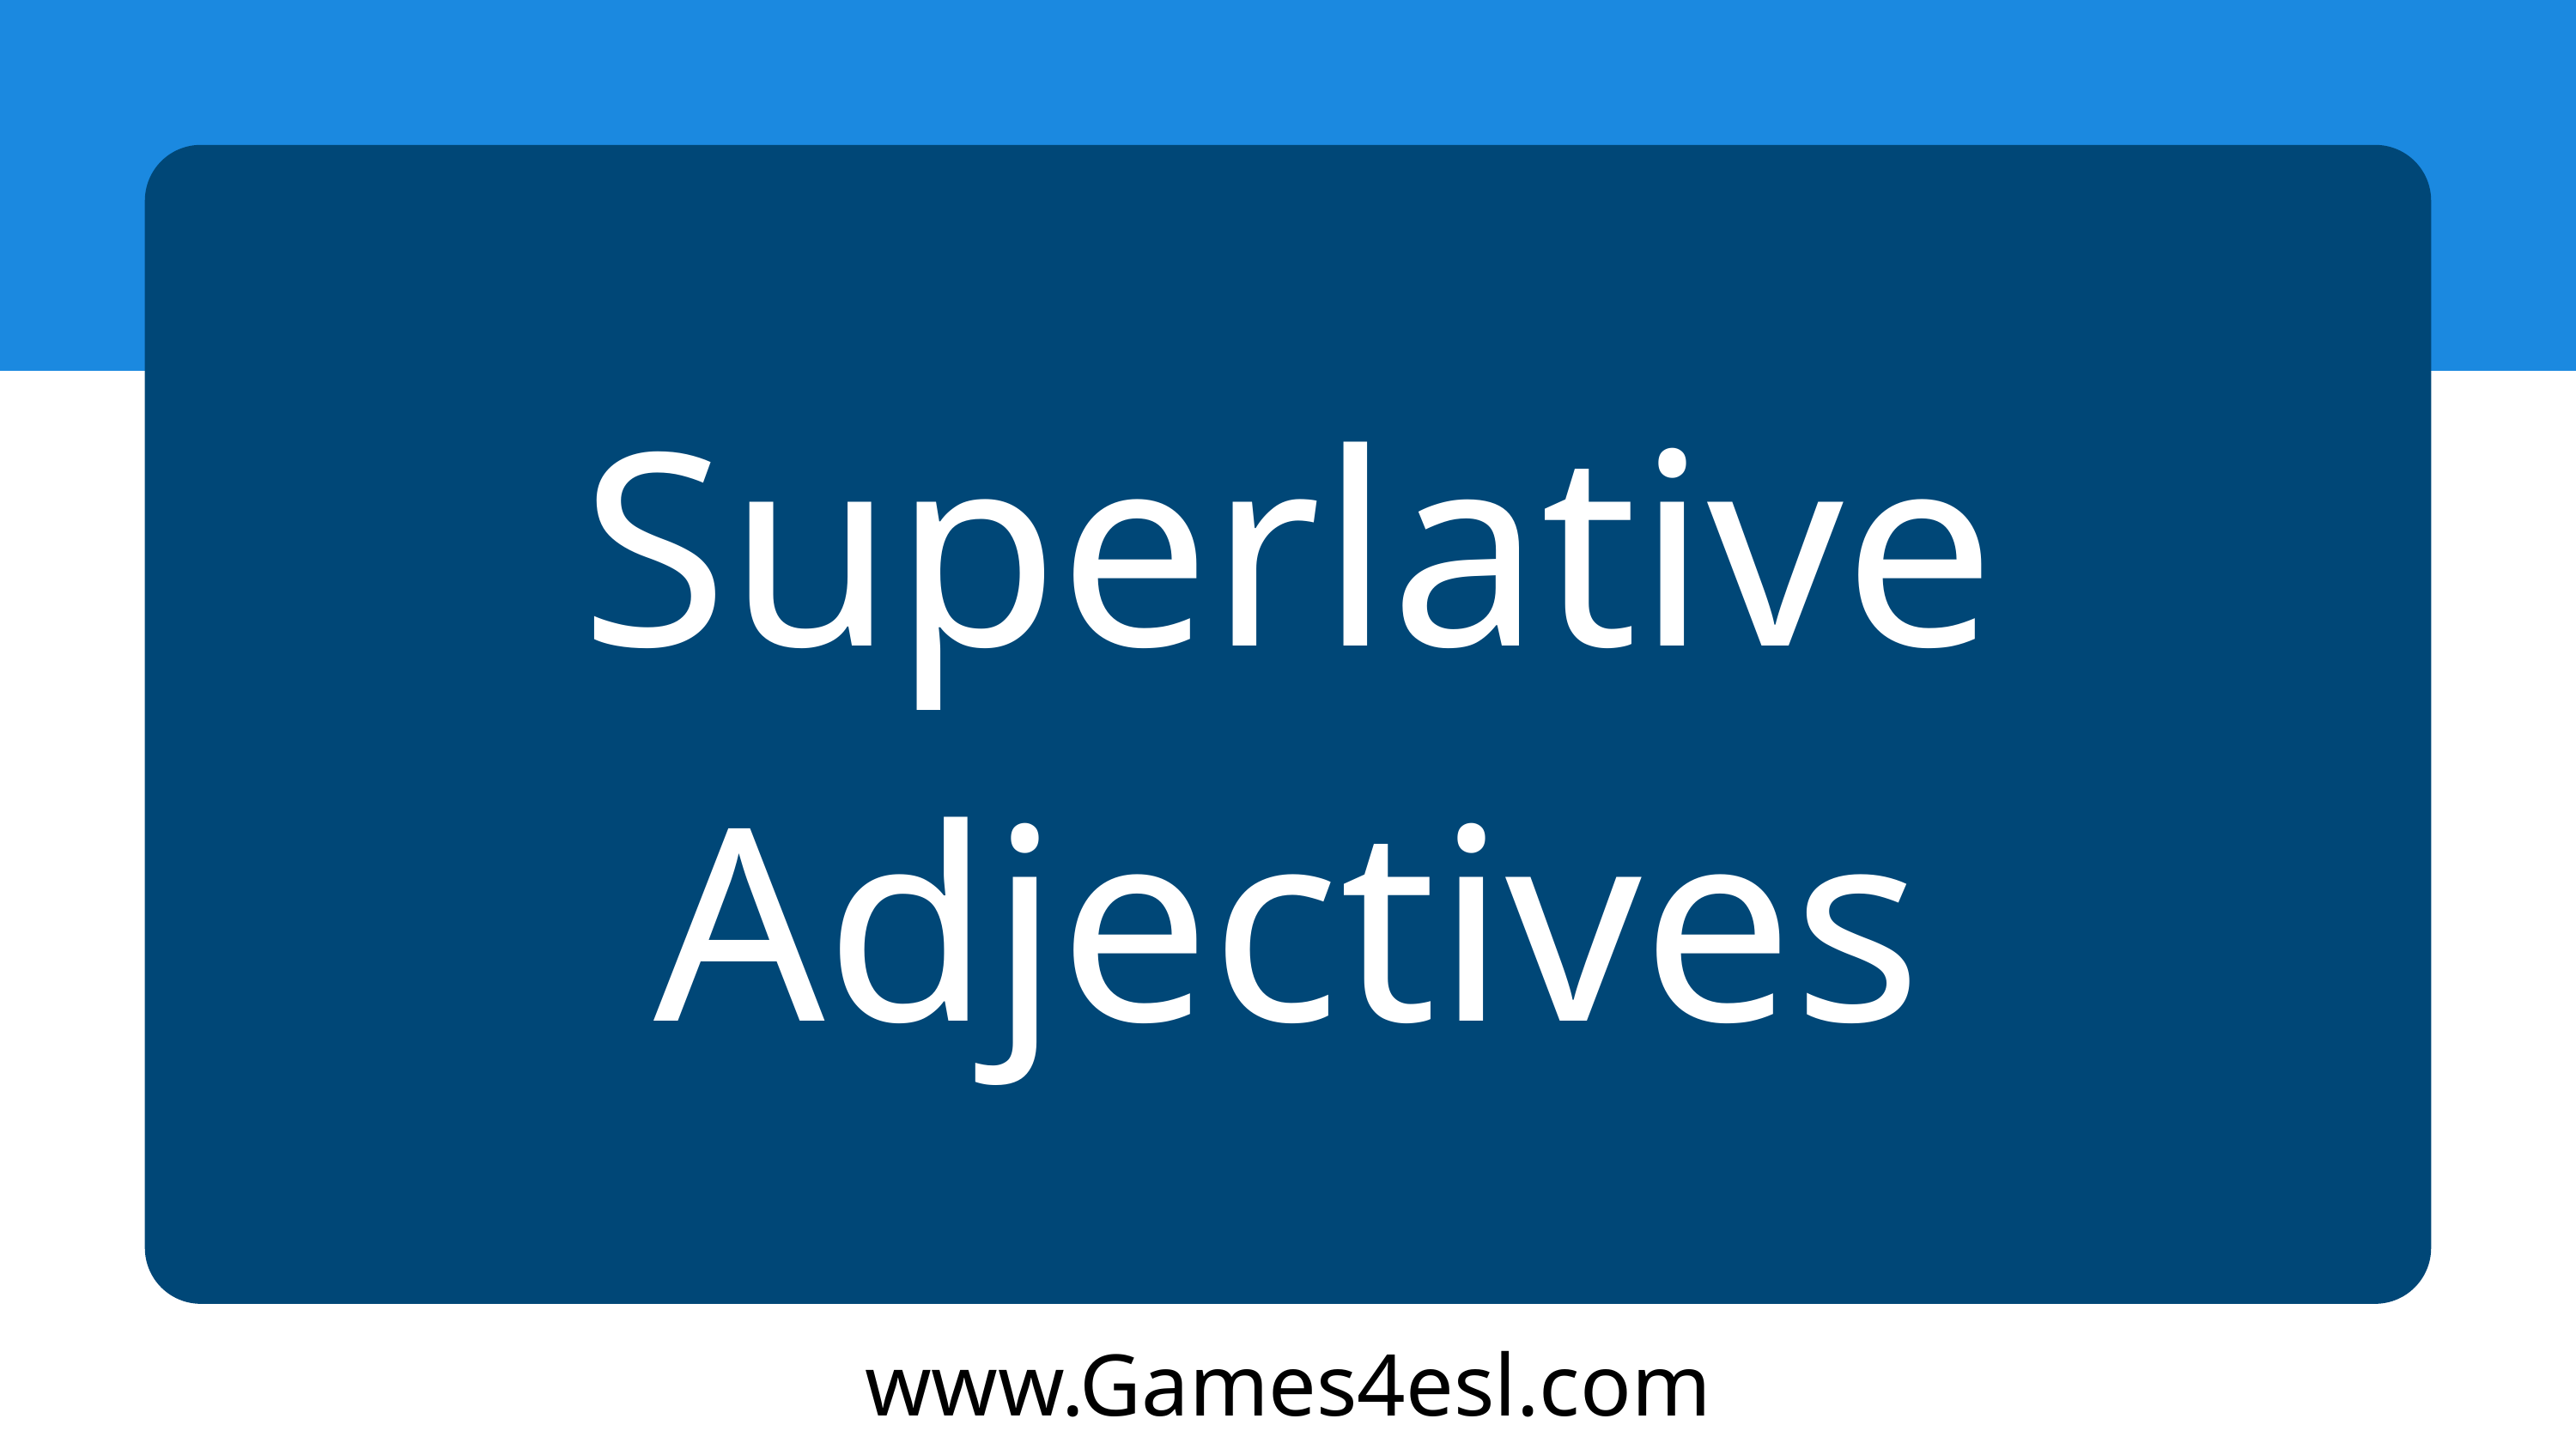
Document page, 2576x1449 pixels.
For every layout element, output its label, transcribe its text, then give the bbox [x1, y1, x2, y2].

text_box [0, 0, 2576, 1304]
text_box Superlative Adjectives [439, 324, 2137, 1058]
text_box www.Games4esl.com [842, 1314, 1734, 1426]
